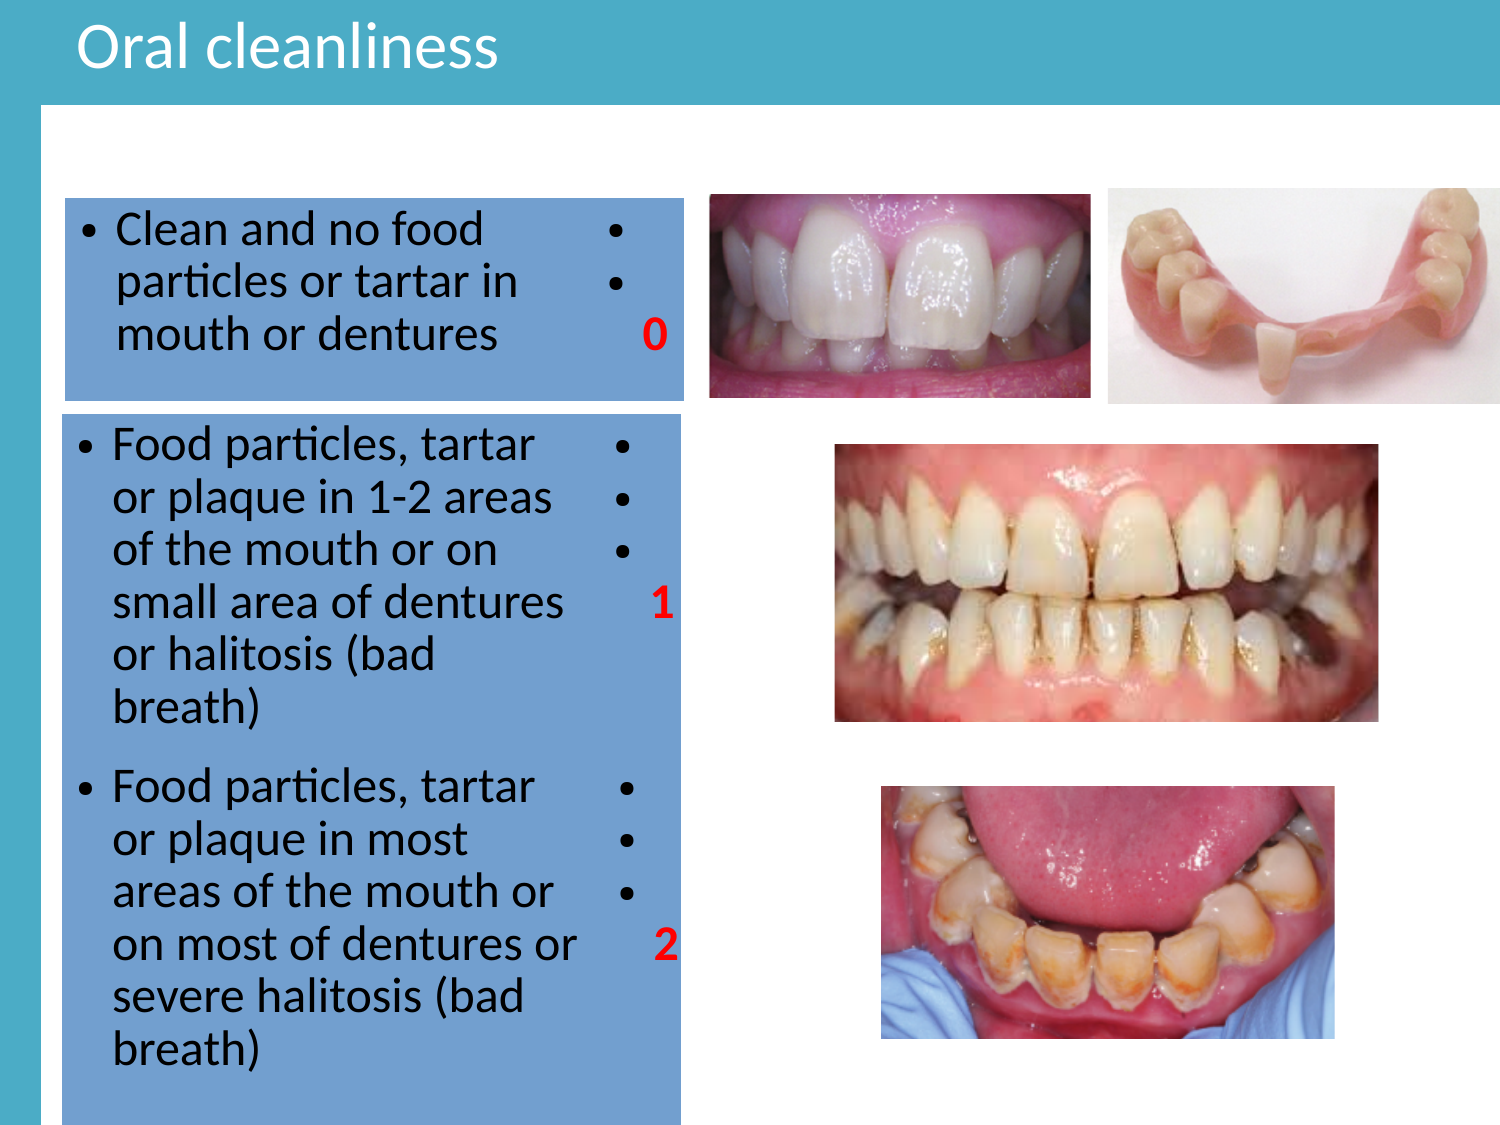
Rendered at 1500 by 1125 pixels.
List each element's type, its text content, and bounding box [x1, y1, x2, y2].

picture [834, 444, 1381, 722]
table_header Food particles, tartar or plaque in most areas of the mouth or on most of dentures or severe halitosis (bad breath) [62, 755, 603, 1125]
table_header 0 [592, 198, 684, 401]
picture [881, 786, 1335, 1039]
picture [1107, 188, 1500, 404]
picture [701, 194, 1091, 398]
text_box Oral cleanliness [61, 0, 805, 91]
table_header Clean and no food particles or tartar in mouth or dentures [65, 198, 592, 401]
table_header 1 [599, 414, 681, 755]
table_header Food particles, tartar or plaque in 1-2 areas of the mouth or on small area of dentures or halitosis (bad breath) [62, 414, 599, 755]
table_header 2 [603, 755, 681, 1125]
text_box [0, 0, 1500, 1125]
